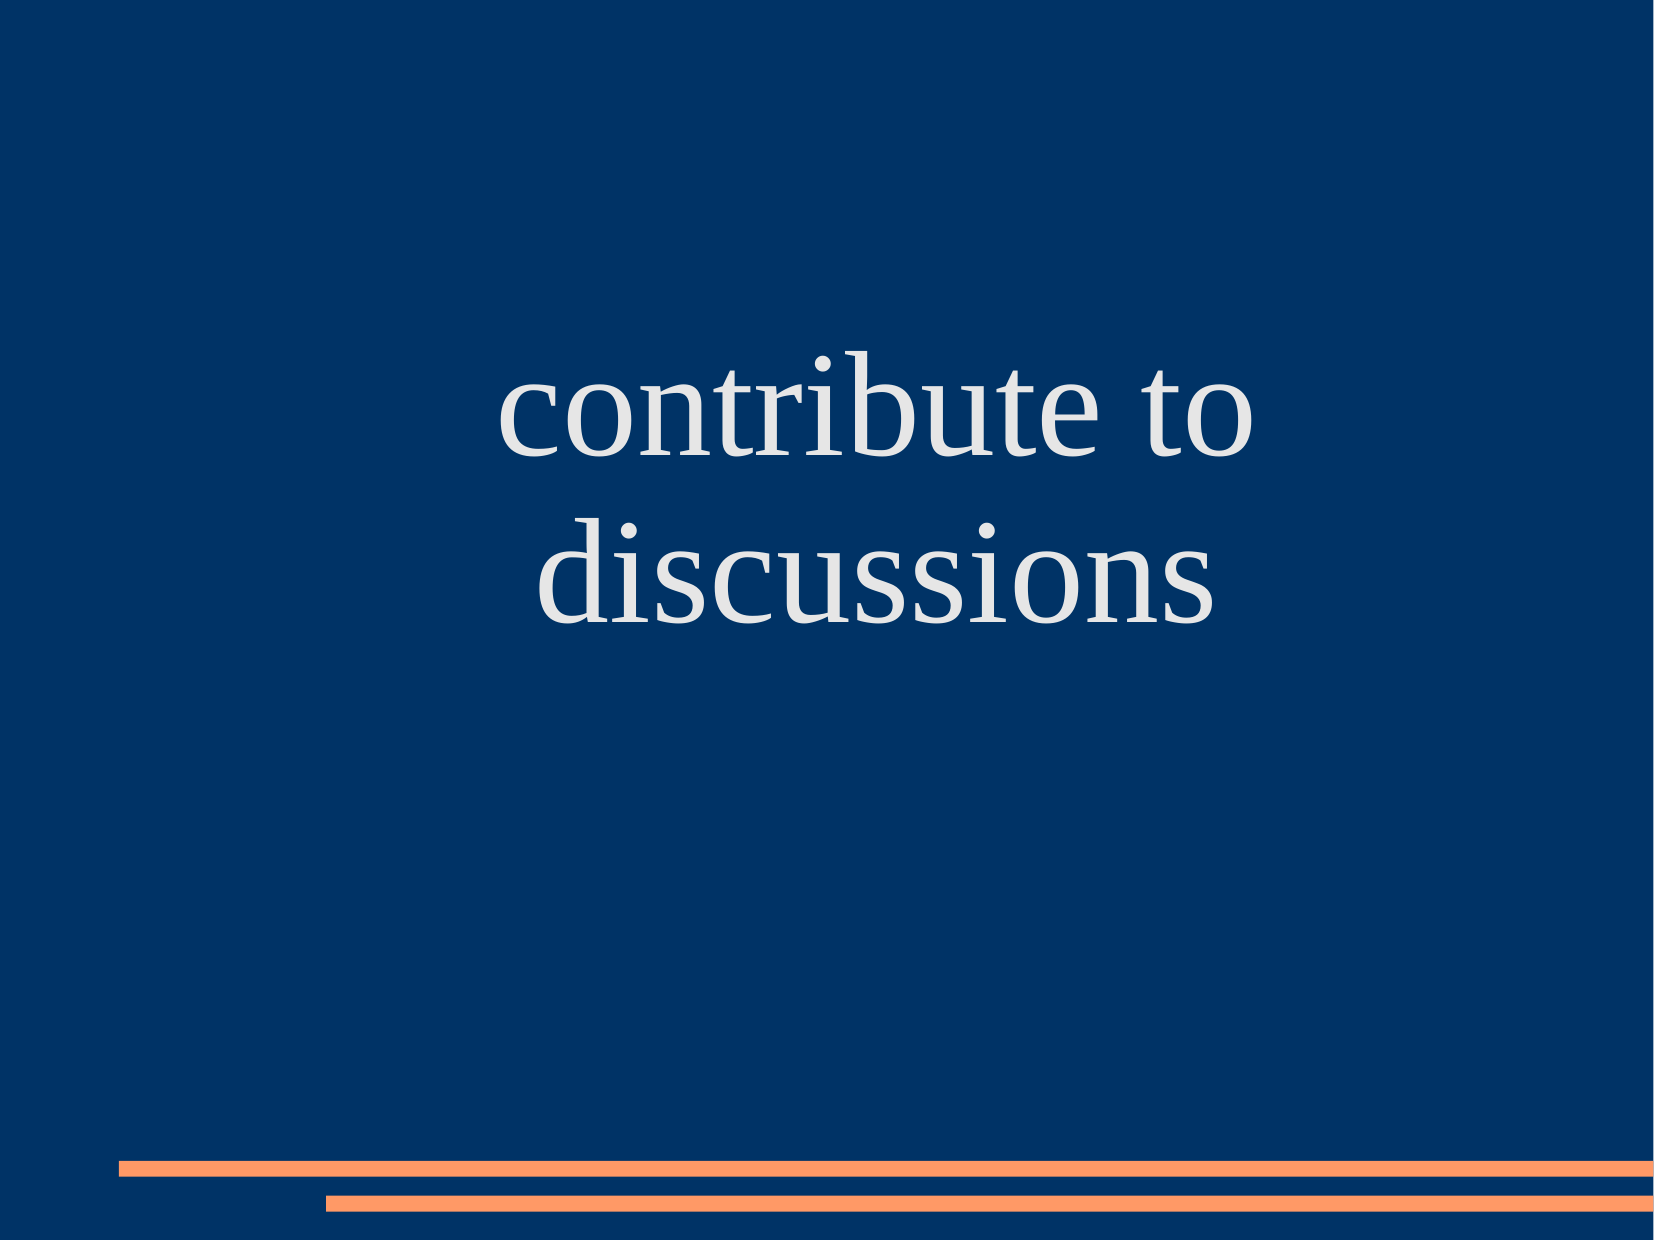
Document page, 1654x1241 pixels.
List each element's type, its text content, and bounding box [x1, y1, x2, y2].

list contribute to discussions [121, 322, 1561, 1132]
